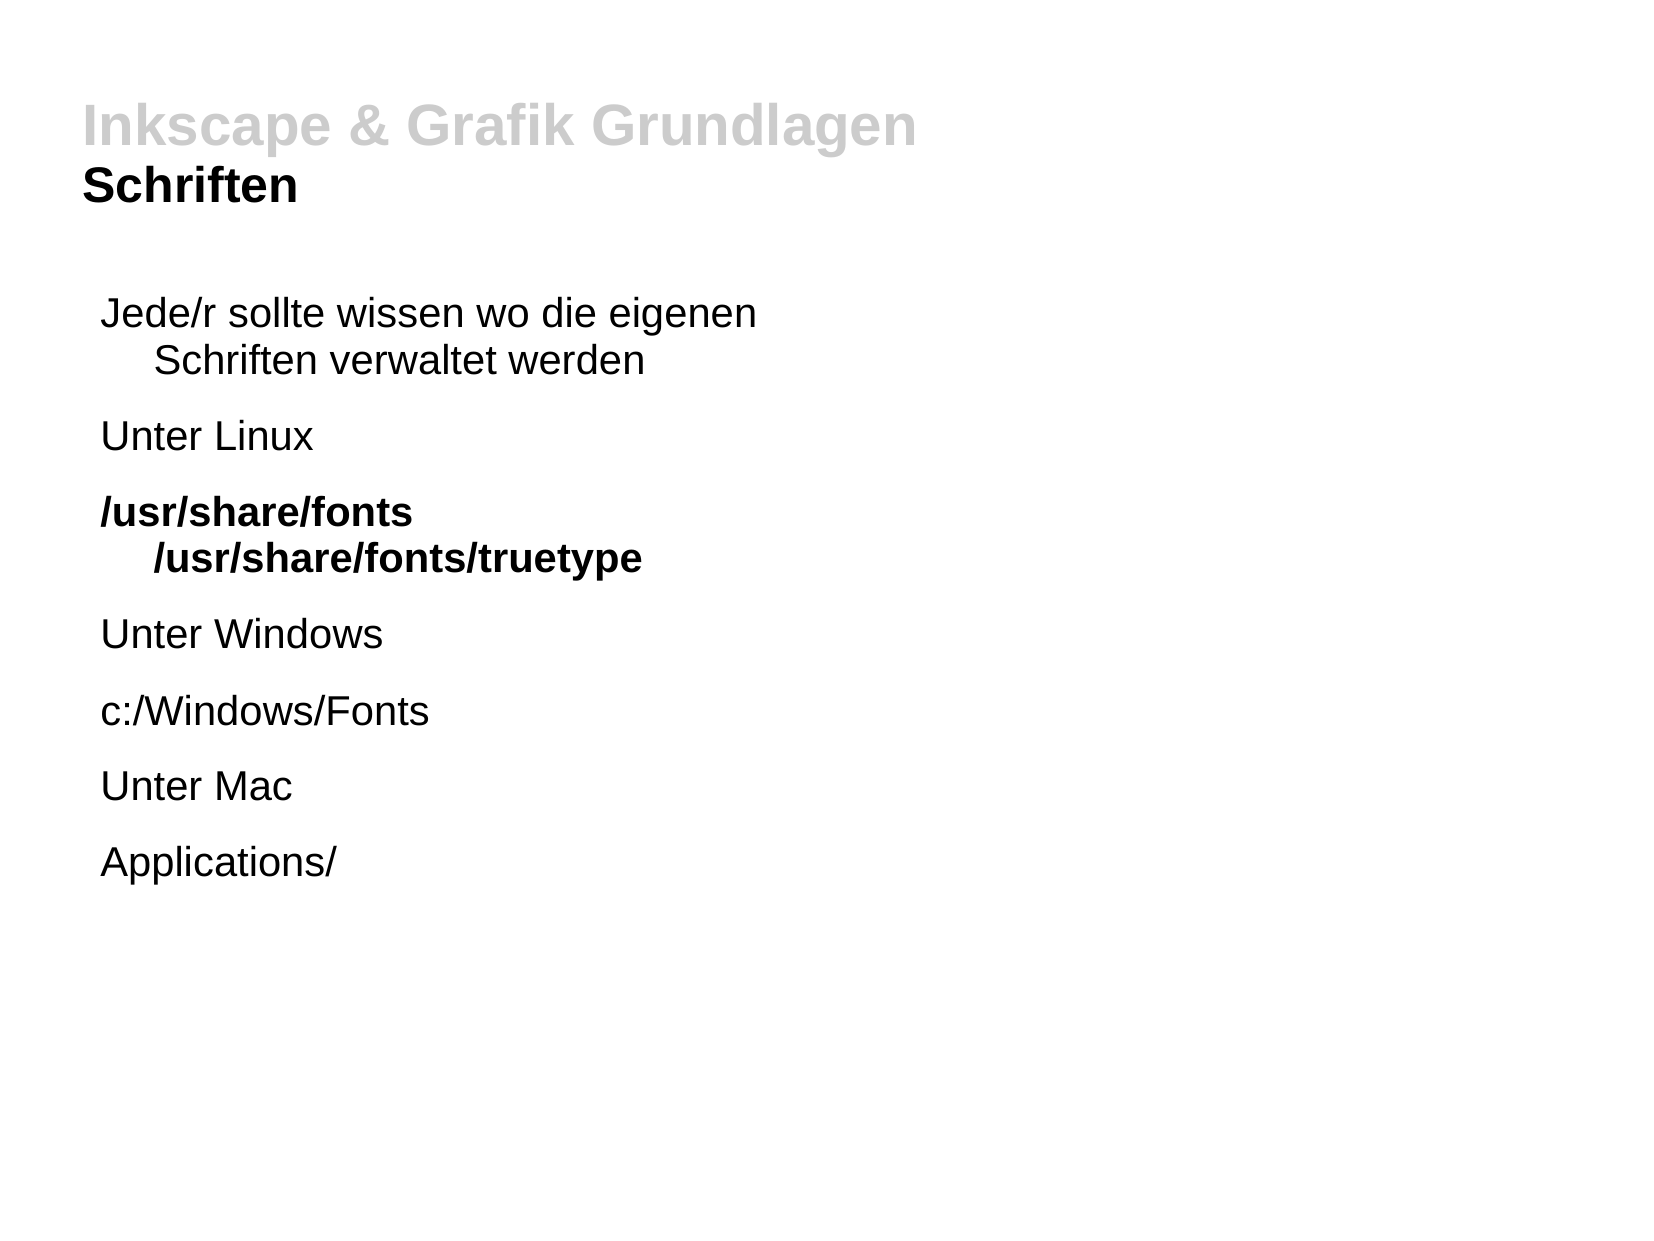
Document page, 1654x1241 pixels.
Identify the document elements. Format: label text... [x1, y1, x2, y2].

title Inkscape & Grafik Grundlagen Schriften [82, 49, 1571, 257]
list Jede/r sollte wissen wo die eigenen Schriften verwaltet werden Unter Linux /usr/share/fonts /usr/share/fonts/truetype Unter Windows c:/Windows/Fonts Unter Mac Applications/ [82, 290, 798, 1182]
